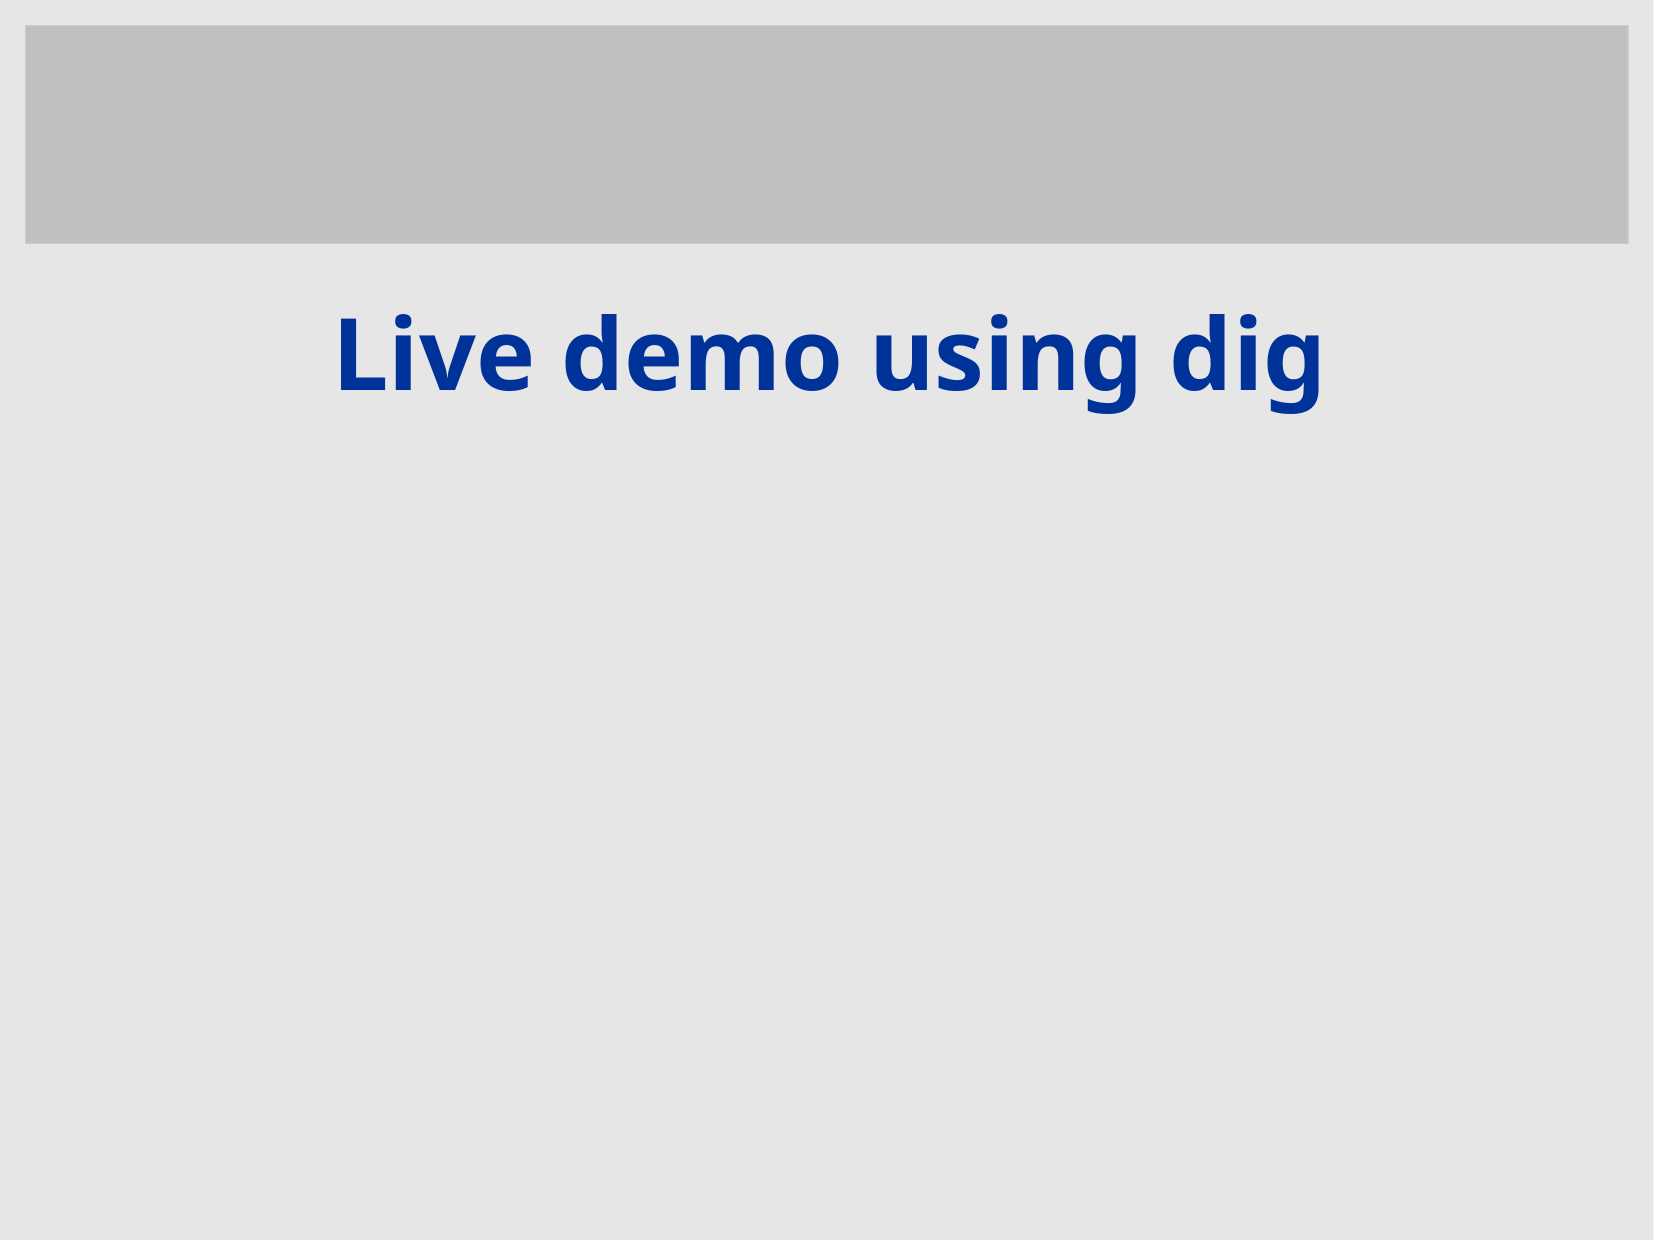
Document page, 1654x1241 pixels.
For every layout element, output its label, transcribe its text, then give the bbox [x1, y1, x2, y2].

title Live demo using dig [127, 275, 1533, 552]
